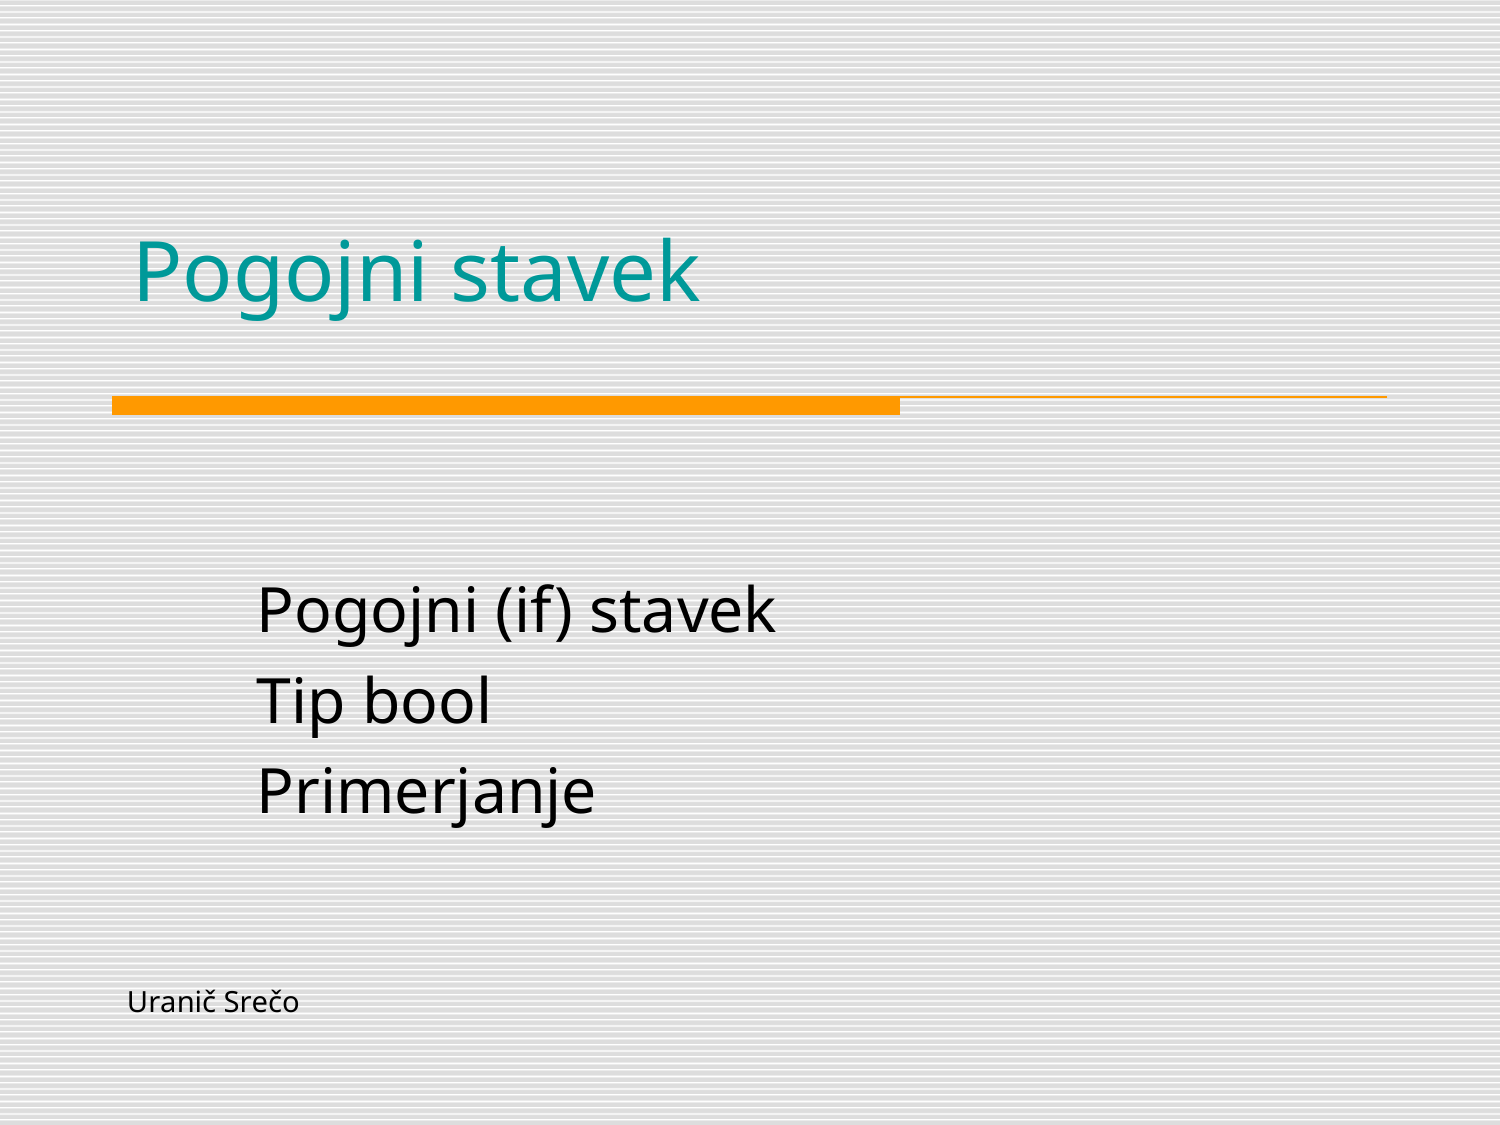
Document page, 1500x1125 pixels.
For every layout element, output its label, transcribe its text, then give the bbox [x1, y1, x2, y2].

subtitle Pogojni (if) stavek Tip bool Primerjanje [242, 562, 1393, 882]
picture [0, 0, 1500, 1125]
title Pogojni stavek [117, 164, 1312, 327]
text_box Uranič Srečo [112, 976, 396, 1036]
